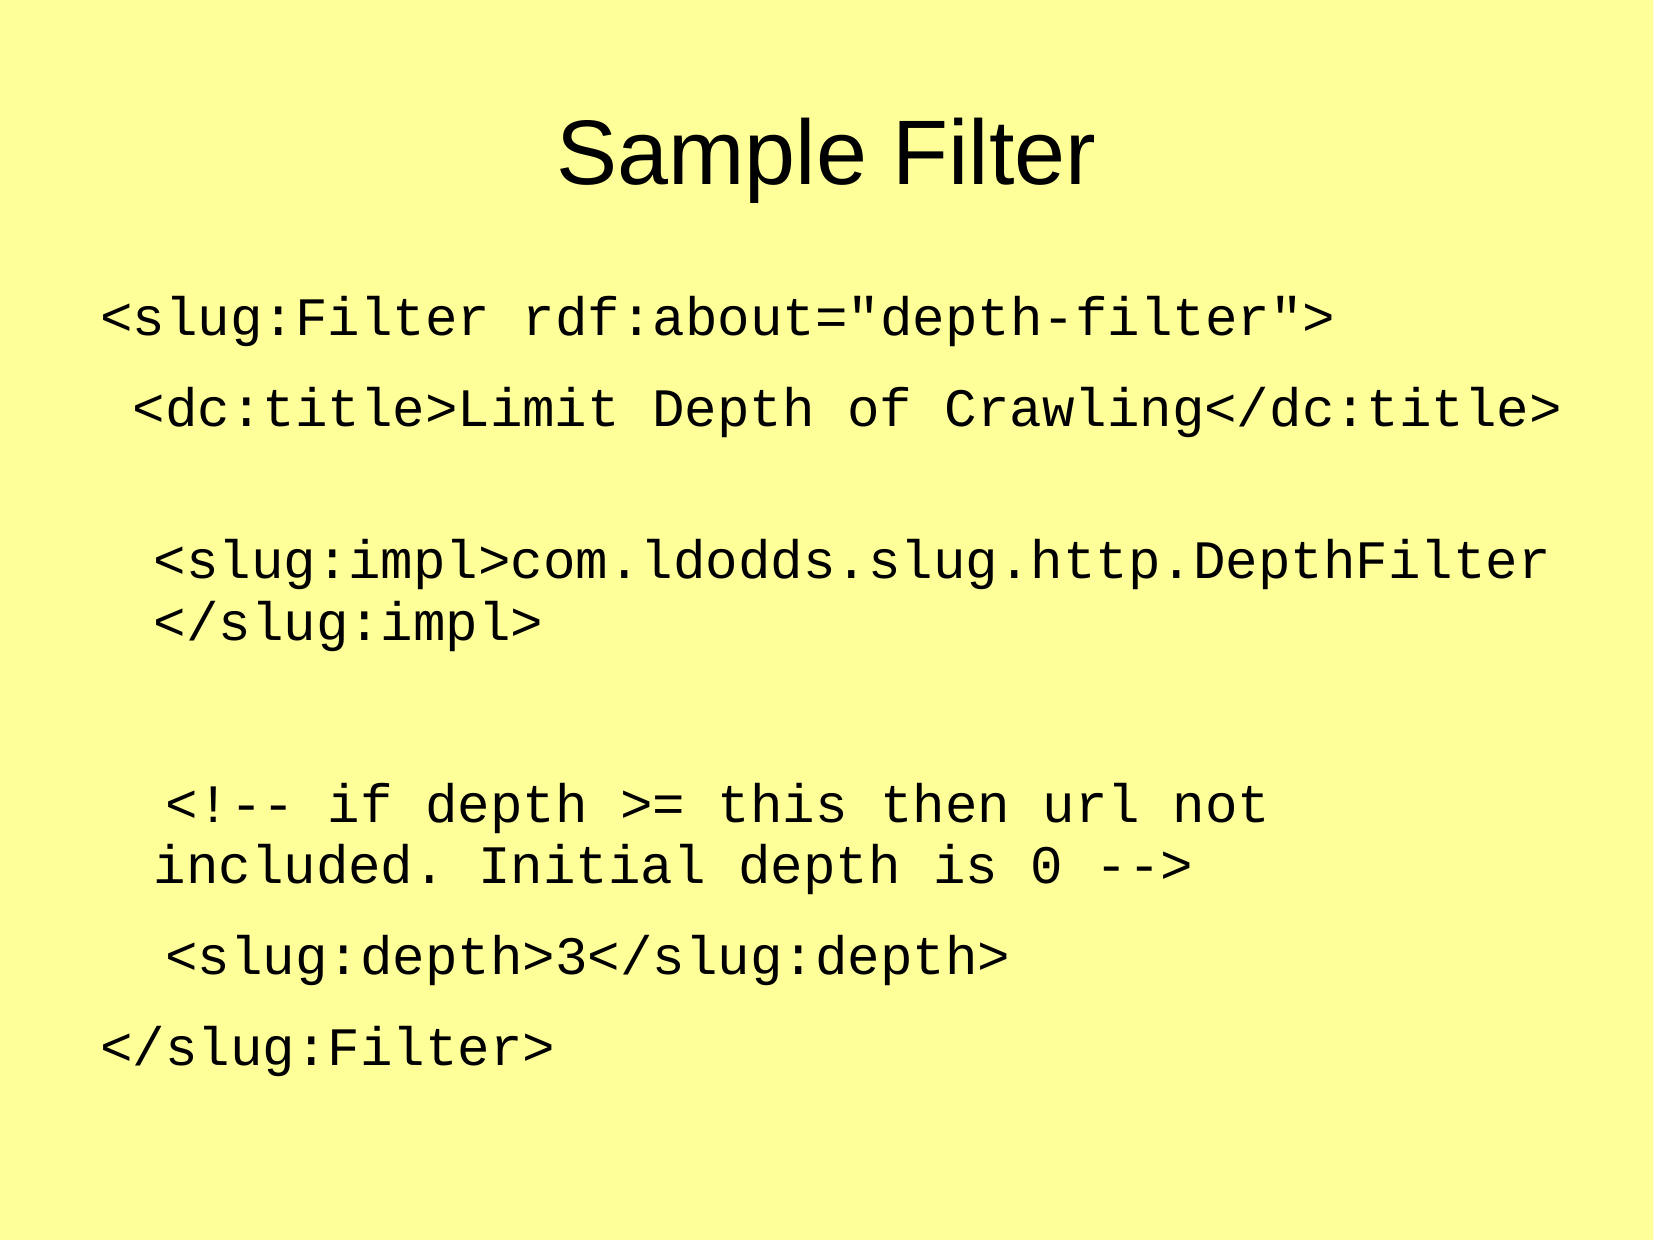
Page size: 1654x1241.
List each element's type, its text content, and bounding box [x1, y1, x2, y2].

list <slug:Filter rdf:about="depth-filter"> <dc:title>Limit Depth of Crawling</dc:title> <slug:impl>com.ldodds.slug.http.DepthFilter</slug:impl> <!-- if depth >= this then url not included. Initial depth is 0 --> <slug:depth>3</slug:depth> </slug:Filter> [82, 290, 1571, 1109]
title Sample Filter [82, 49, 1571, 257]
